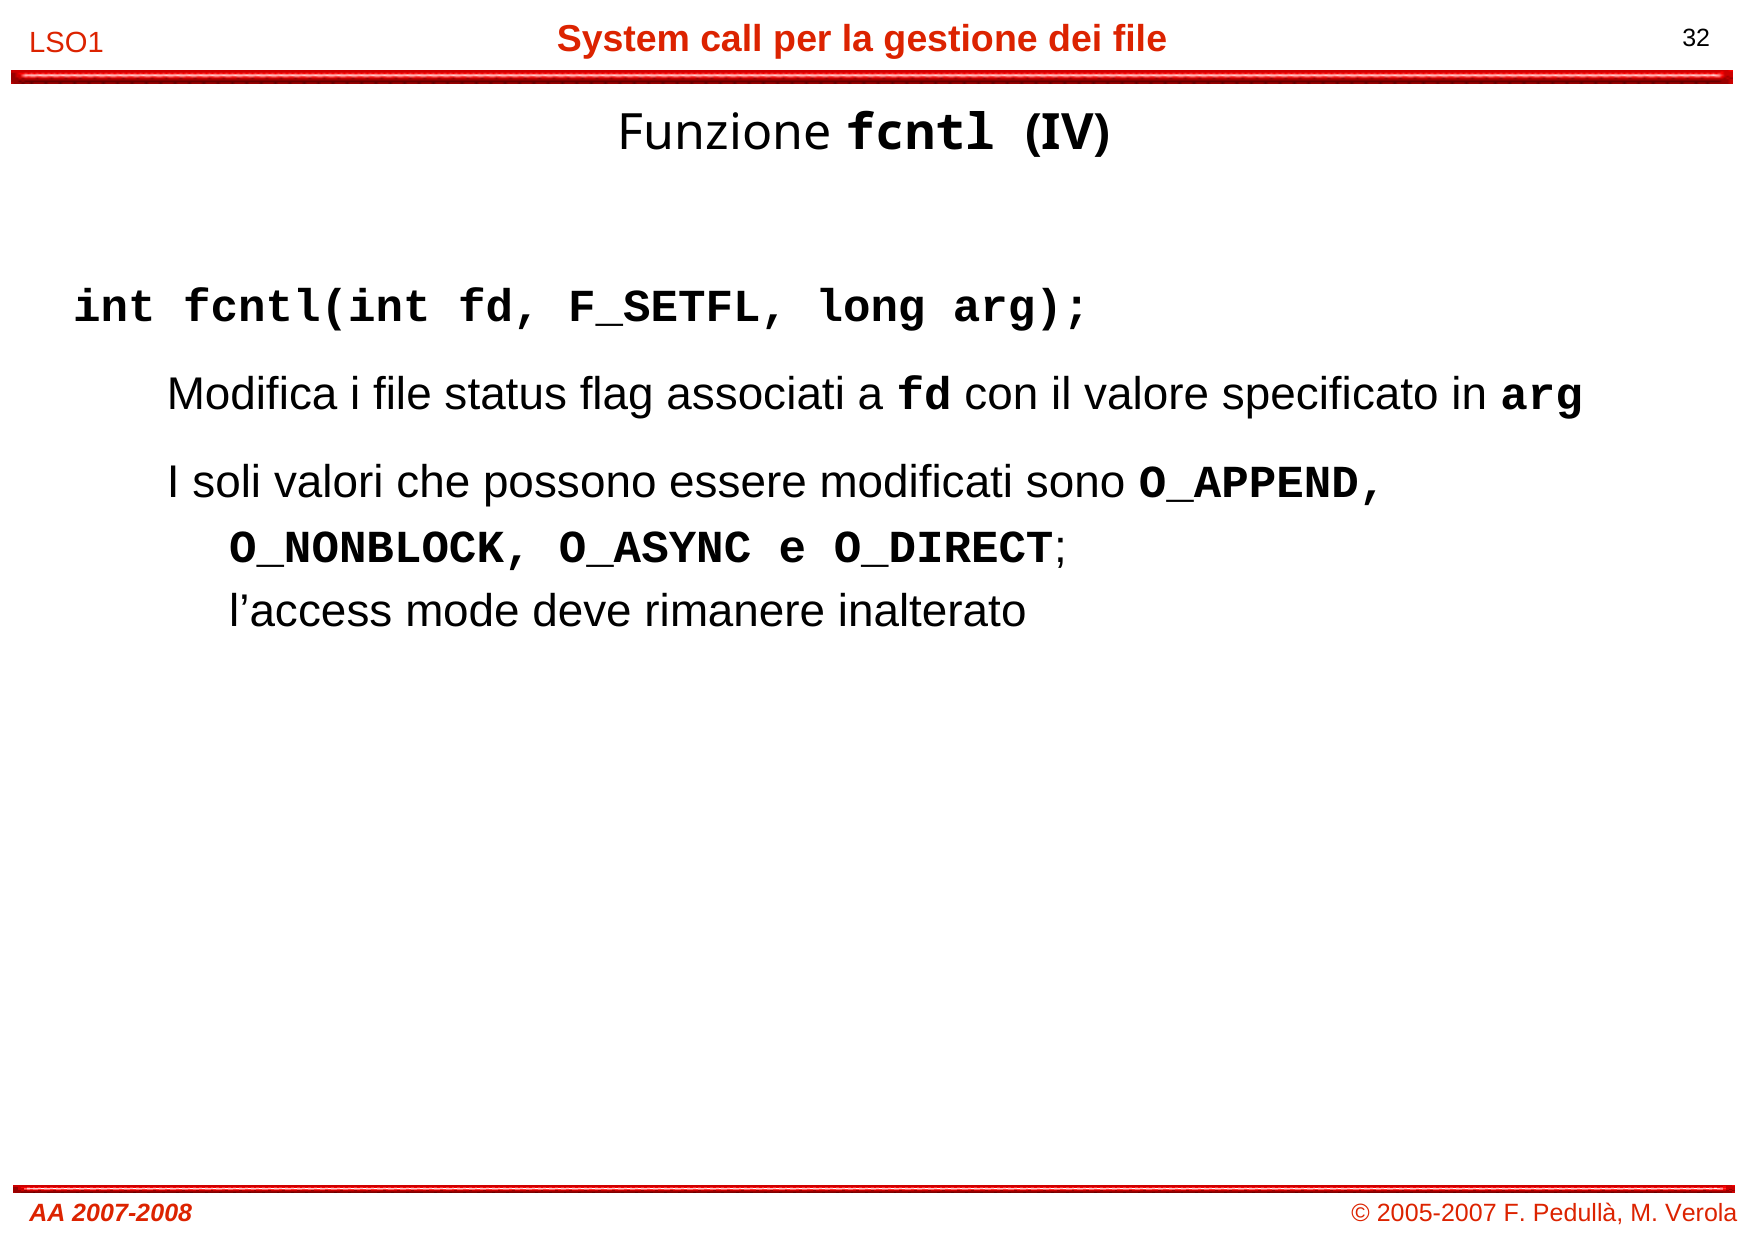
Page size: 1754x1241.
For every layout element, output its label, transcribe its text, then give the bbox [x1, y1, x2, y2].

list int fcntl(int fd, F_SETFL, long arg); Modifica i file status flag associati a fd con il valore specificato in arg I soli valori che possono essere modificati sono O_APPEND, O_NONBLOCK, O_ASYNC e O_DIRECT; l’access mode deve rimanere inalterato [58, 263, 1696, 944]
title Funzione fcntl (IV) [585, 84, 1144, 180]
picture [11, 70, 1733, 84]
picture [13, 1185, 1735, 1193]
